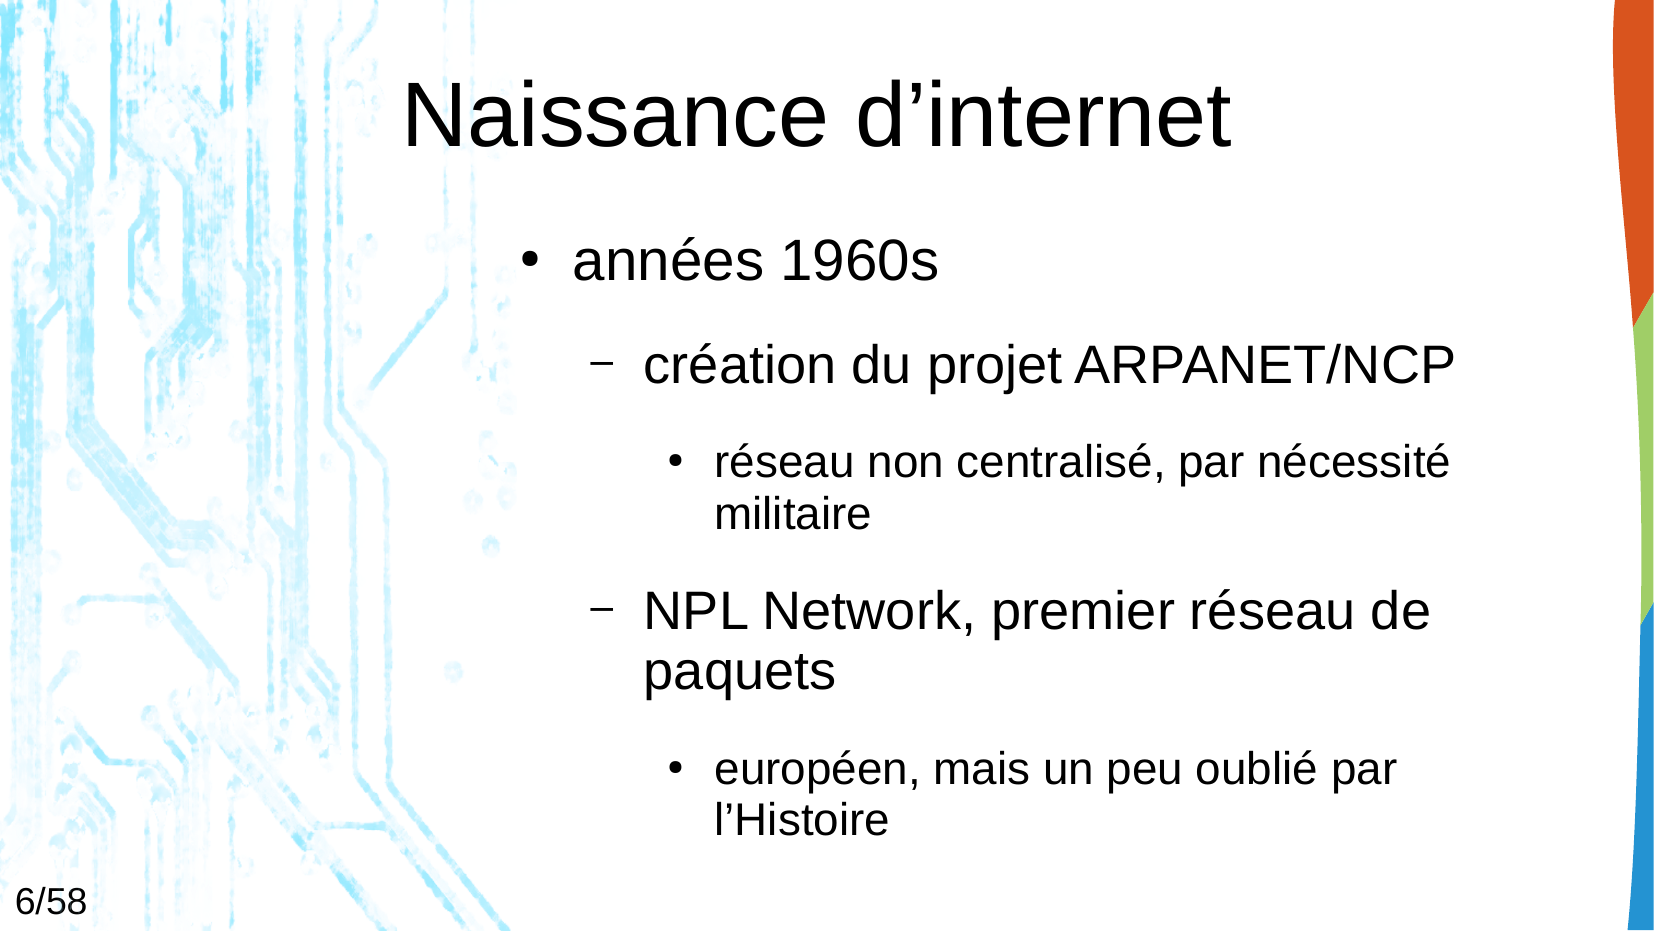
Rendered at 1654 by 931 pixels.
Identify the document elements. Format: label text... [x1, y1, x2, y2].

title Naissance d’internet [104, 37, 1530, 193]
picture [0, 0, 517, 931]
list années 1960s création du projet ARPANET/NCP réseau non centralisé, par nécessité militaire NPL Network, premier réseau de paquets européen, mais un peu oublié par l’Histoire [501, 228, 1571, 857]
